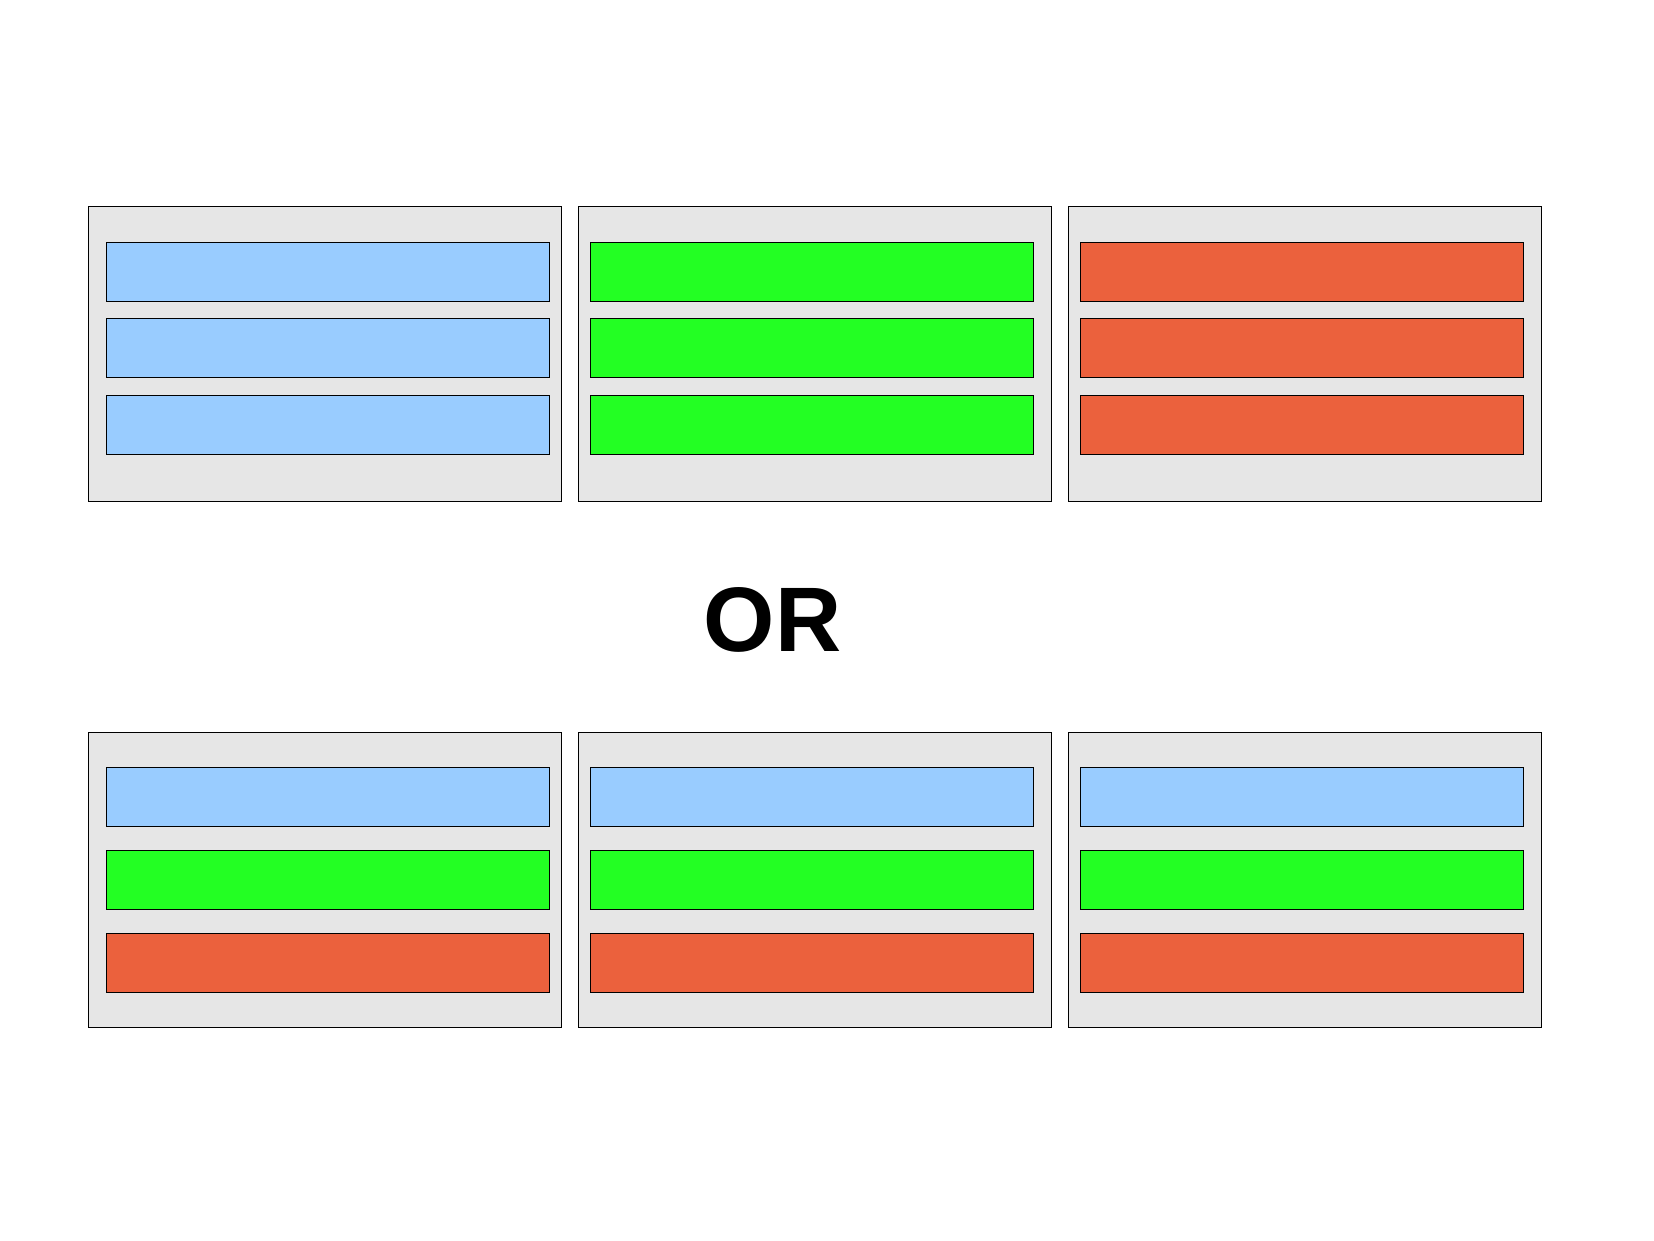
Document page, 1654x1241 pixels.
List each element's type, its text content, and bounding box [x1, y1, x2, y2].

text_box [1068, 206, 1542, 502]
text_box [578, 206, 1052, 502]
text_box OR [689, 561, 857, 679]
text_box [88, 206, 562, 502]
text_box [578, 732, 1052, 1028]
text_box [1068, 732, 1542, 1028]
text_box [88, 732, 562, 1028]
